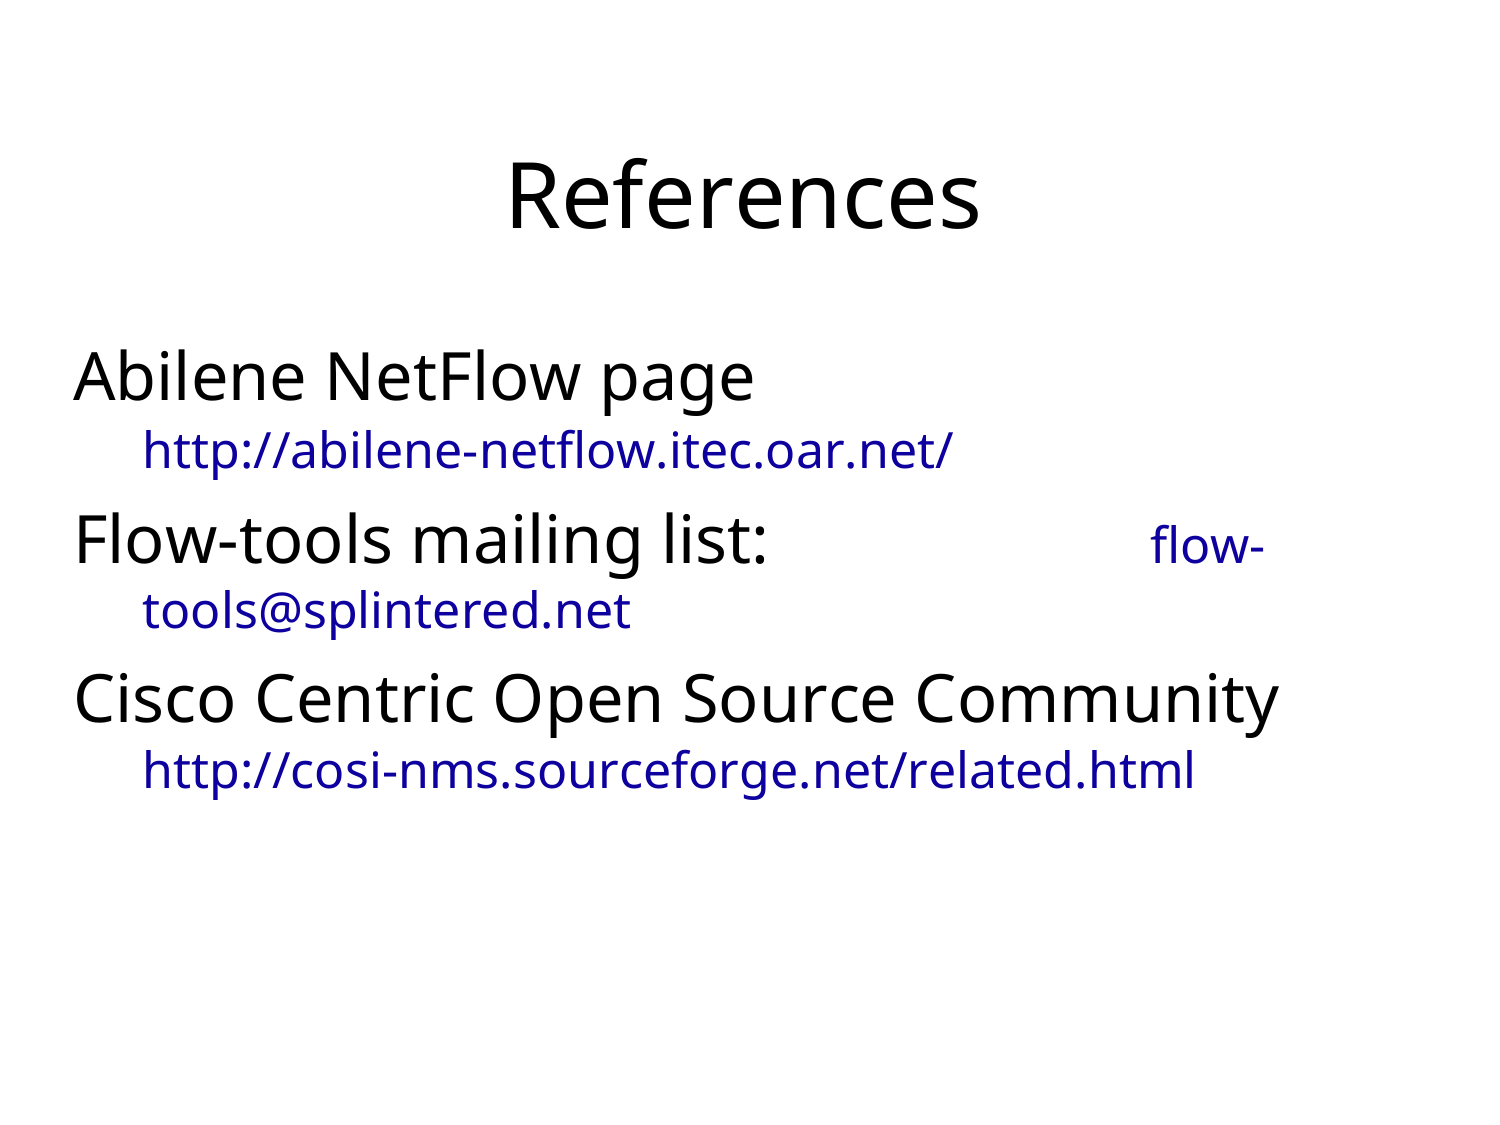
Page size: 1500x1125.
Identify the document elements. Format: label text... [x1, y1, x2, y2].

title References [112, 62, 1388, 324]
list Abilene NetFlow page http://abilene-netflow.itec.oar.net/ Flow-tools mailing list: flow-tools@splintered.net Cisco Centric Open Source Community http://cosi-nms.sourceforge.net/related.html [59, 324, 1447, 1125]
